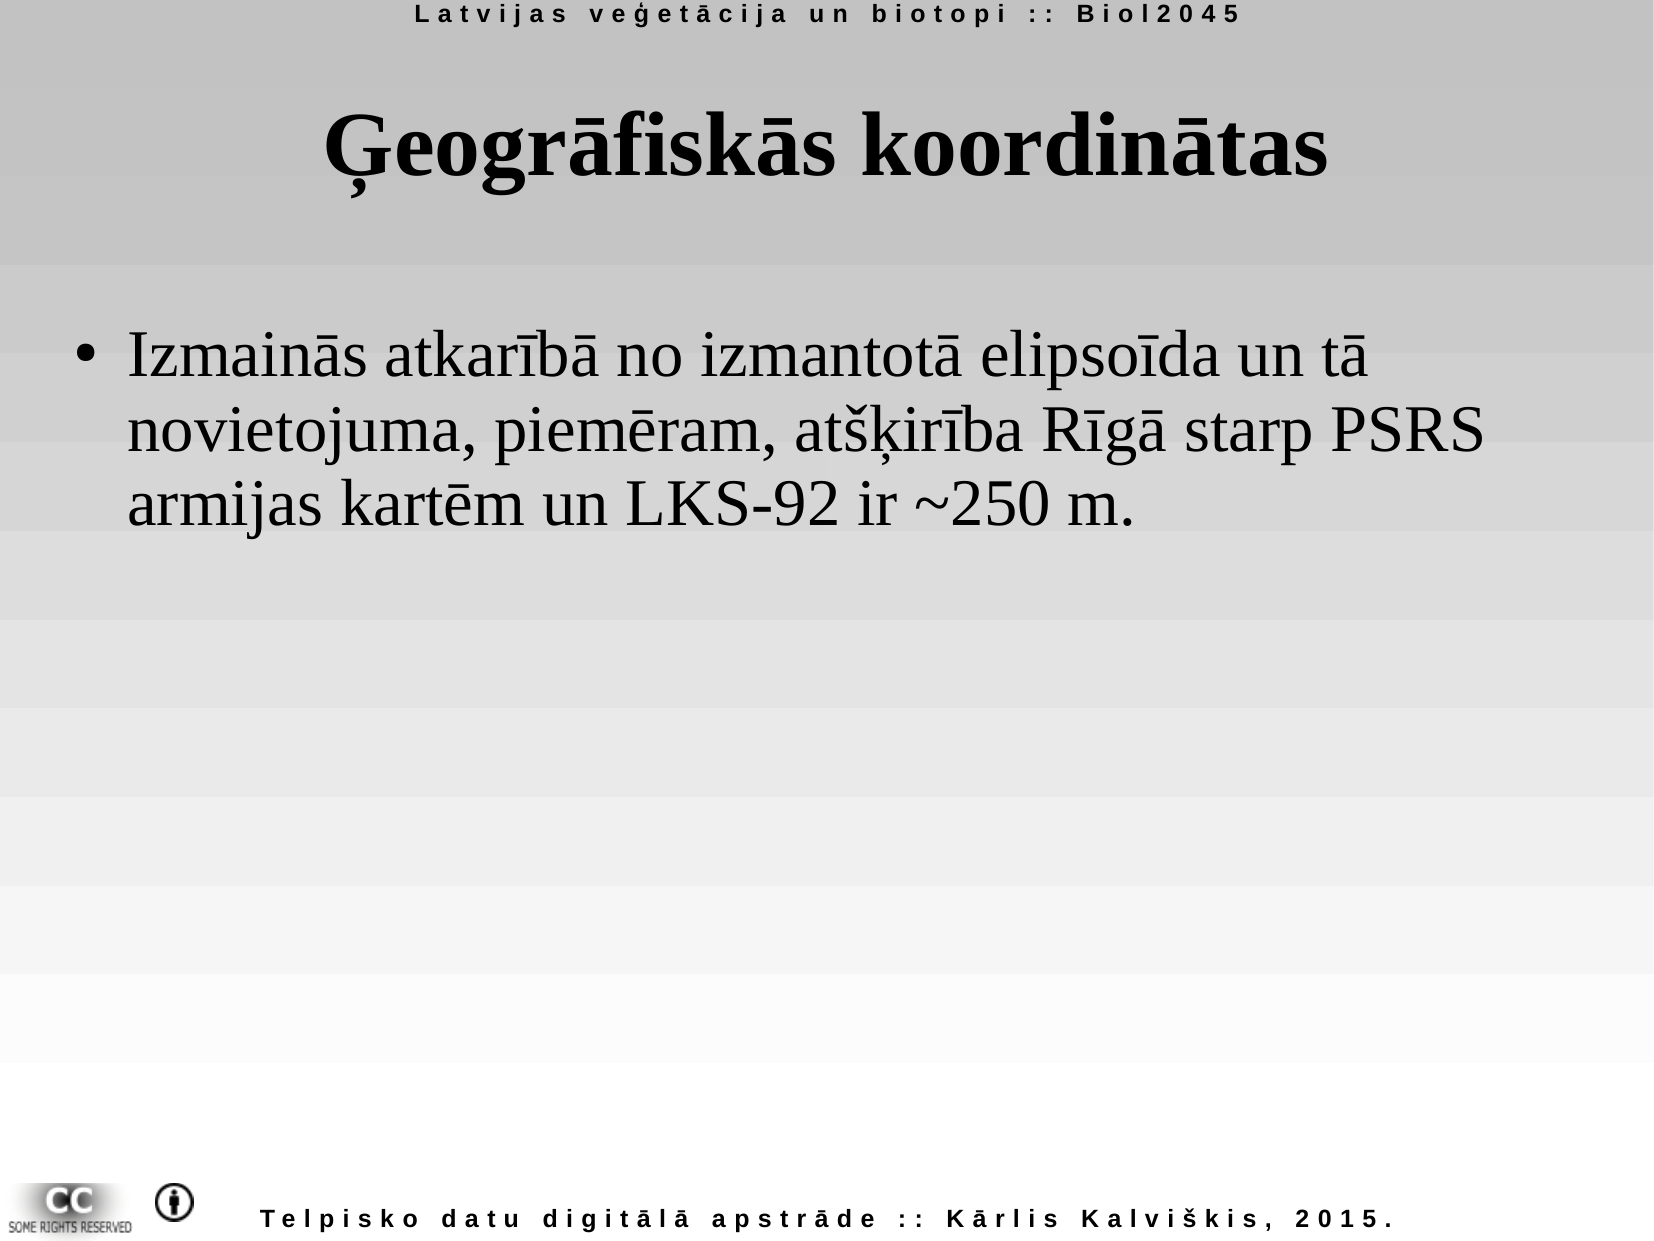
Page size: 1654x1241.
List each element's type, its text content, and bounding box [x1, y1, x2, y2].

picture [0, 287, 1654, 1241]
list Izmainās atkarībā no izmantotā elipsoīda un tā novietojuma, piemēram, atšķirība Rīgā starp PSRS armijas kartēm un LKS-92 ir ~250 m. [56, 317, 1600, 1175]
title Ģeogrāfiskās koordinātas [0, 1, 1654, 287]
